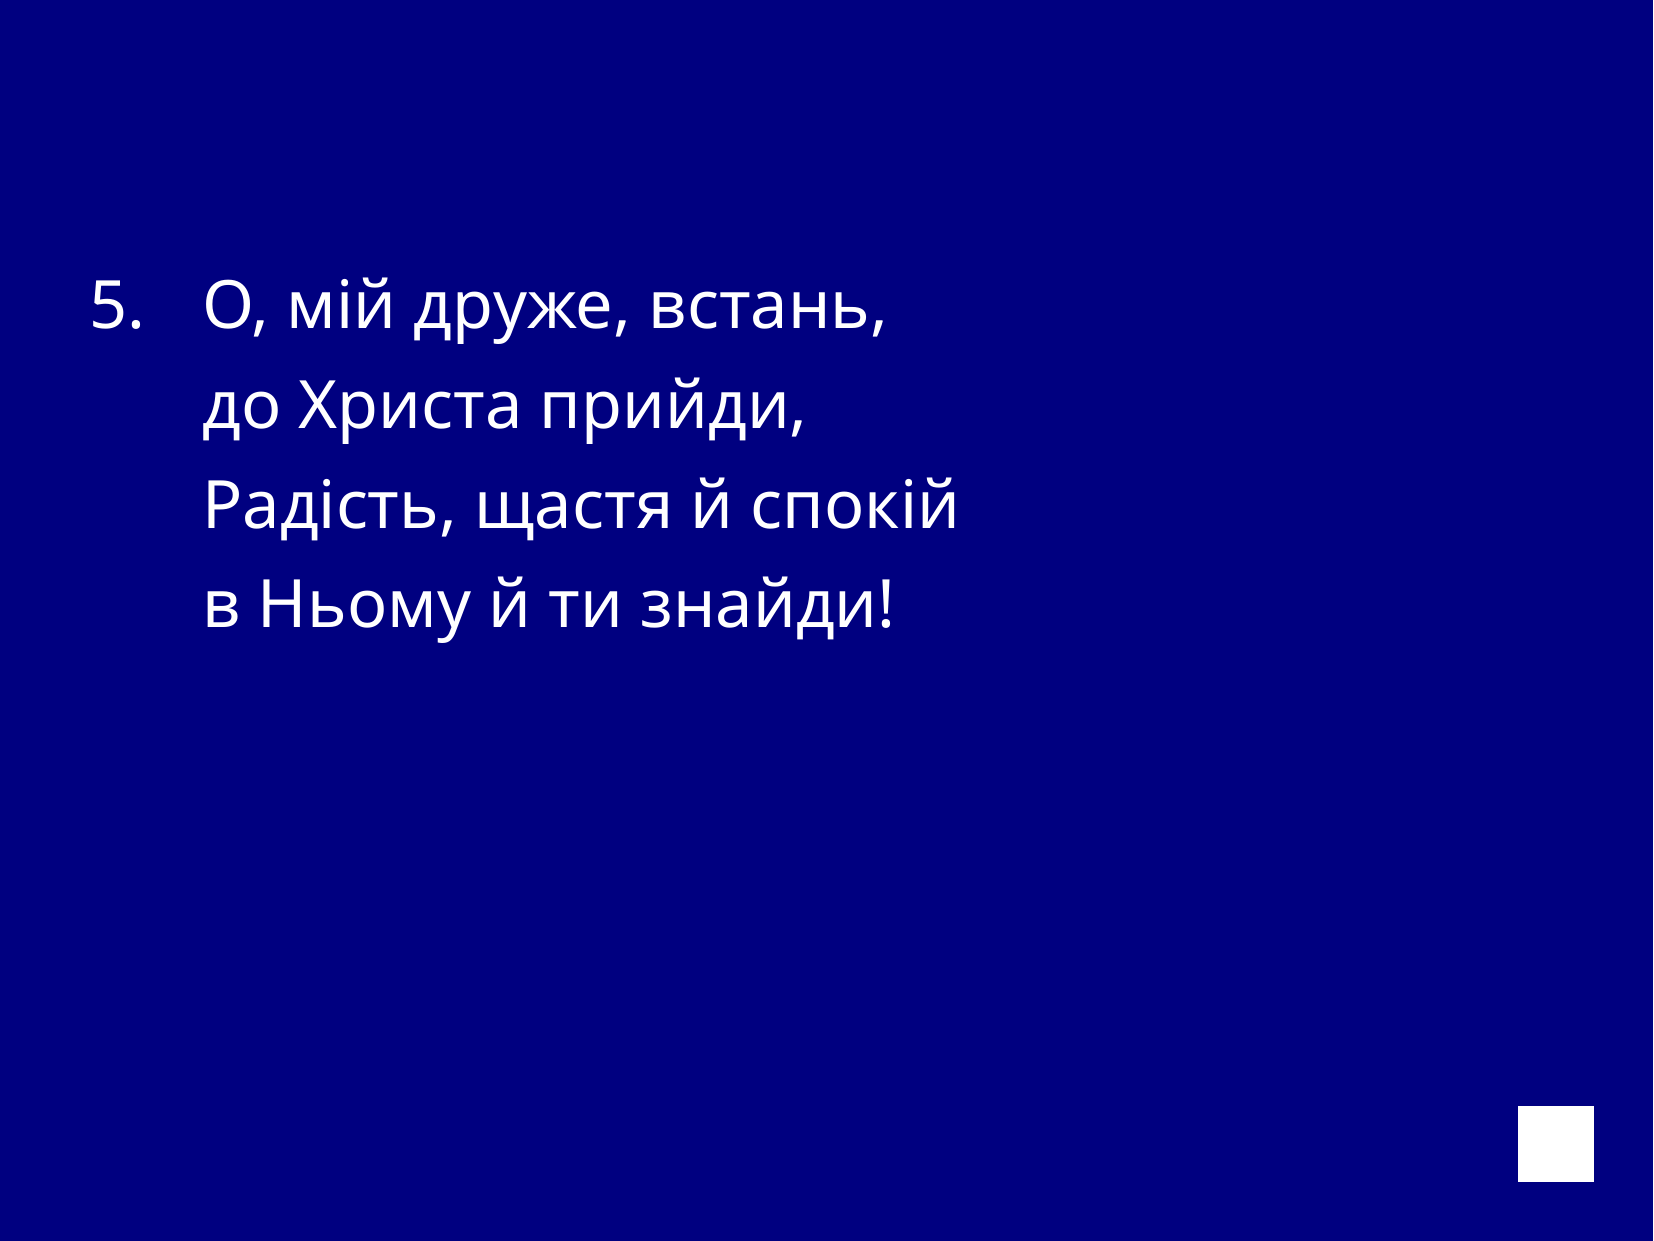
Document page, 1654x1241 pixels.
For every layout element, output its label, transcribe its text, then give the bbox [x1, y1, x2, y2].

text_box [1518, 1106, 1594, 1182]
text_box 5. О, мій друже, встань, до Христа прийди, Радість, щастя й спокій в Ньому й ти знайди! [75, 150, 1576, 1163]
